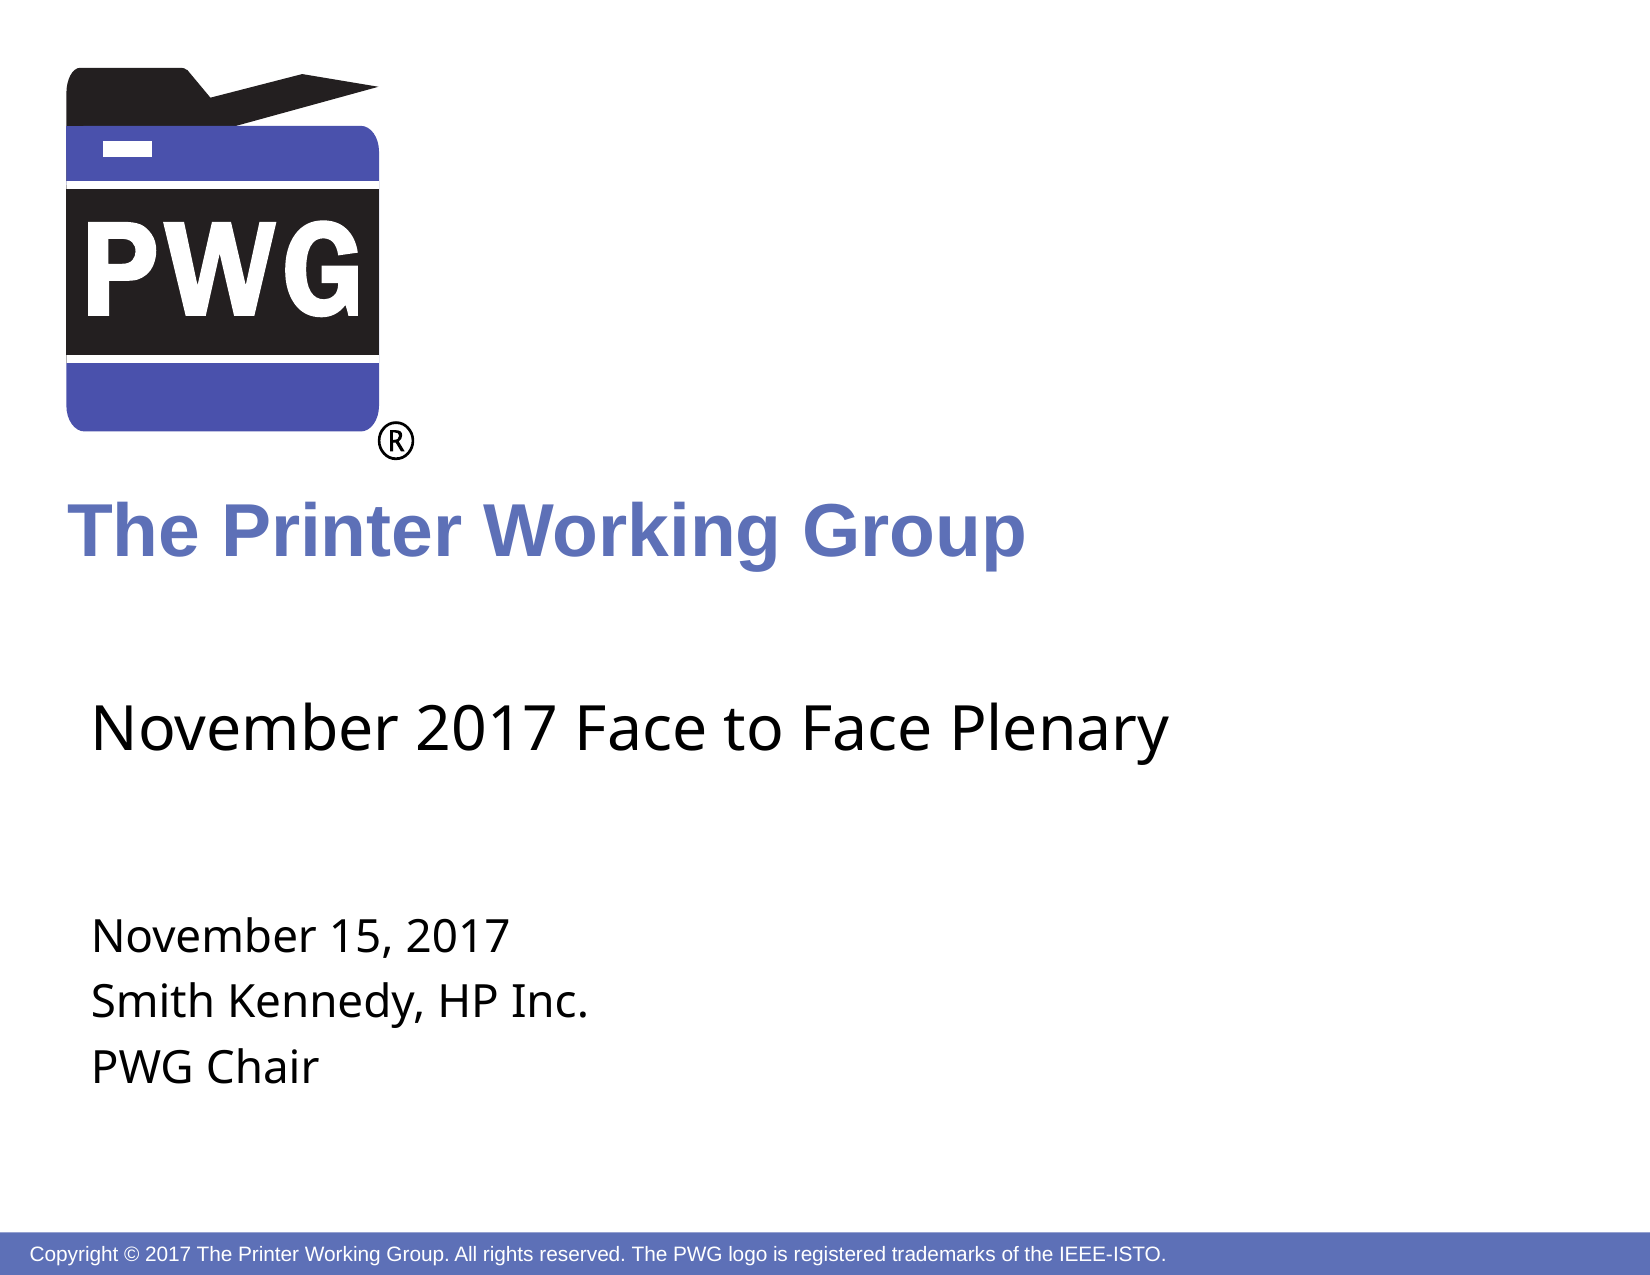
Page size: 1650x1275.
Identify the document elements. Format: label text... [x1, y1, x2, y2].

title November 2017 Face to Face Plenary [82, 679, 1584, 799]
subtitle November 15, 2017 Smith Kennedy, HP Inc. PWG Chair [82, 832, 1568, 1233]
